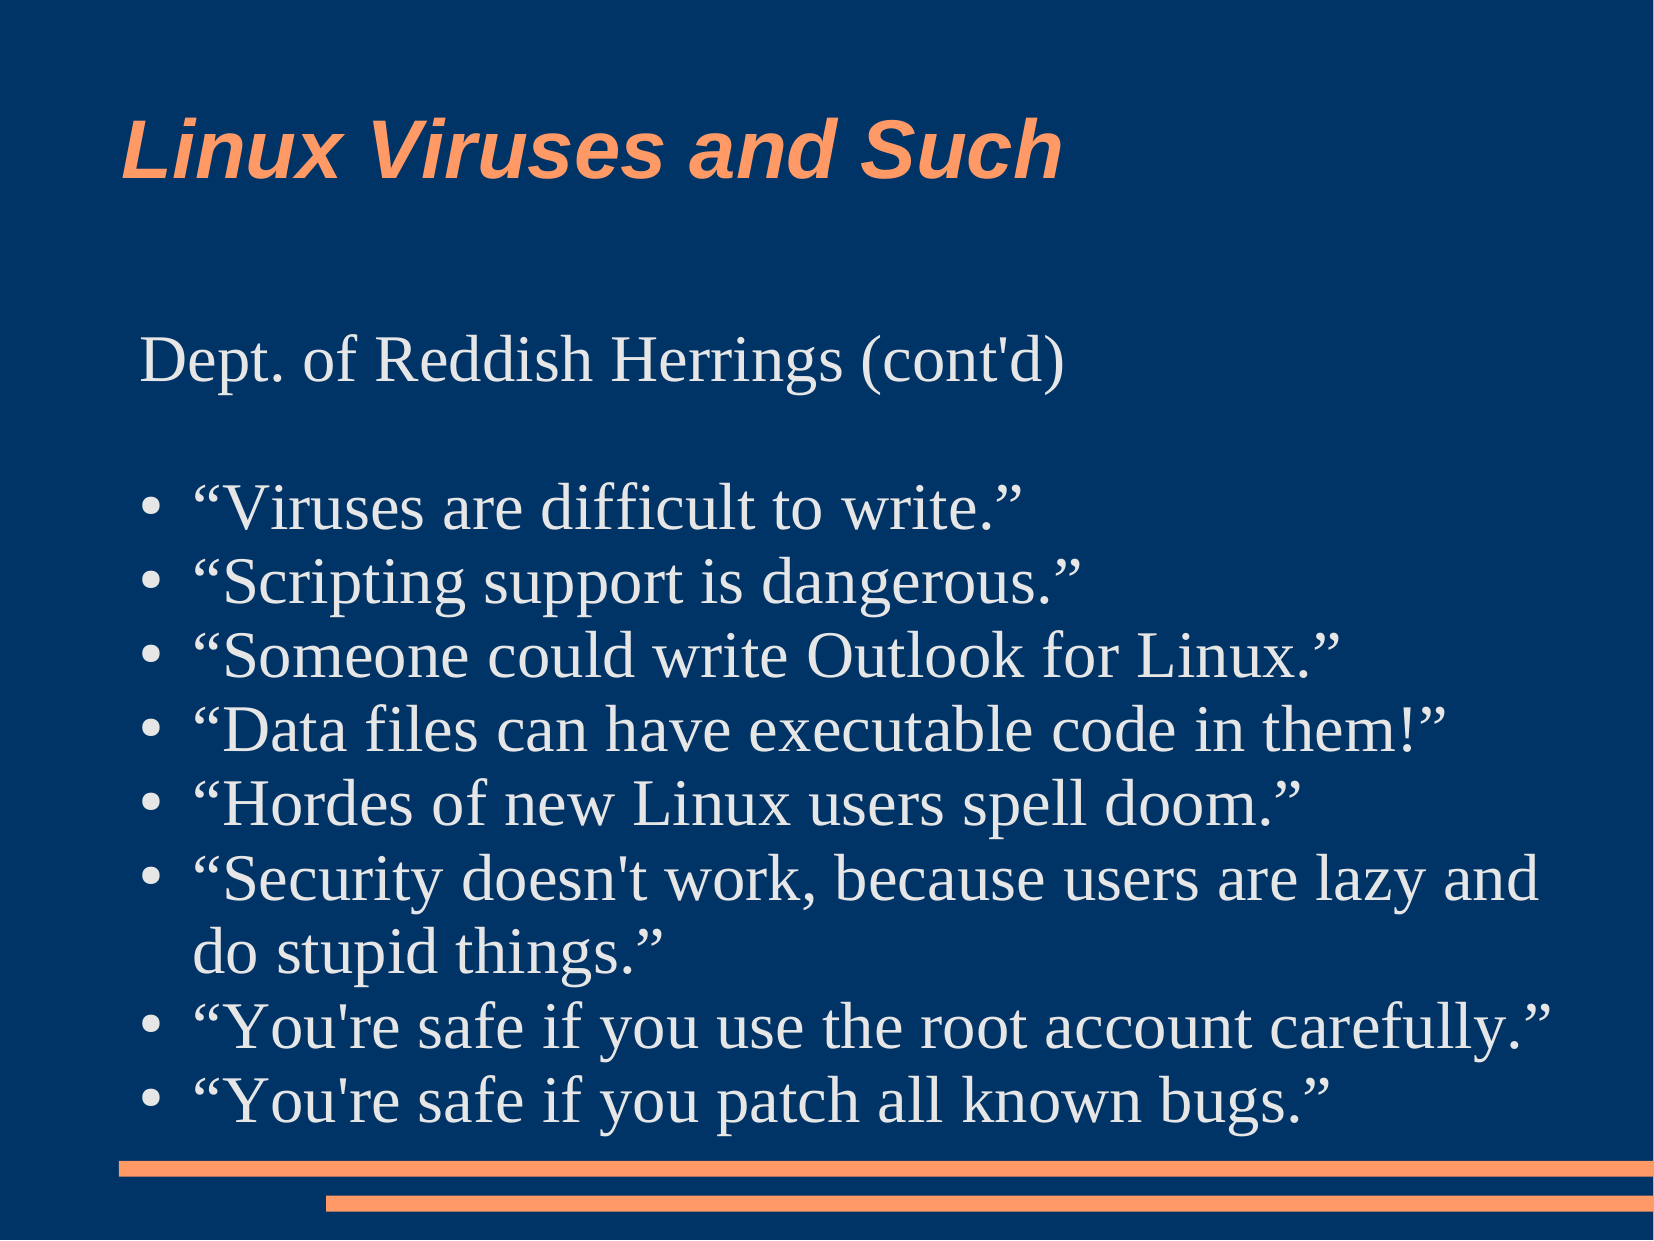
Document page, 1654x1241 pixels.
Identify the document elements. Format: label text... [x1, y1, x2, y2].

list Dept. of Reddish Herrings (cont'd) “Viruses are difficult to write.” “Scripting support is dangerous.” “Someone could write Outlook for Linux.” “Data files can have executable code in them!” “Hordes of new Linux users spell doom.” “Security doesn't work, because users are lazy and do stupid things.” “You're safe if you use the root account carefully.” “You're safe if you patch all known bugs.” [121, 322, 1561, 1137]
title Linux Viruses and Such [121, 46, 1534, 254]
